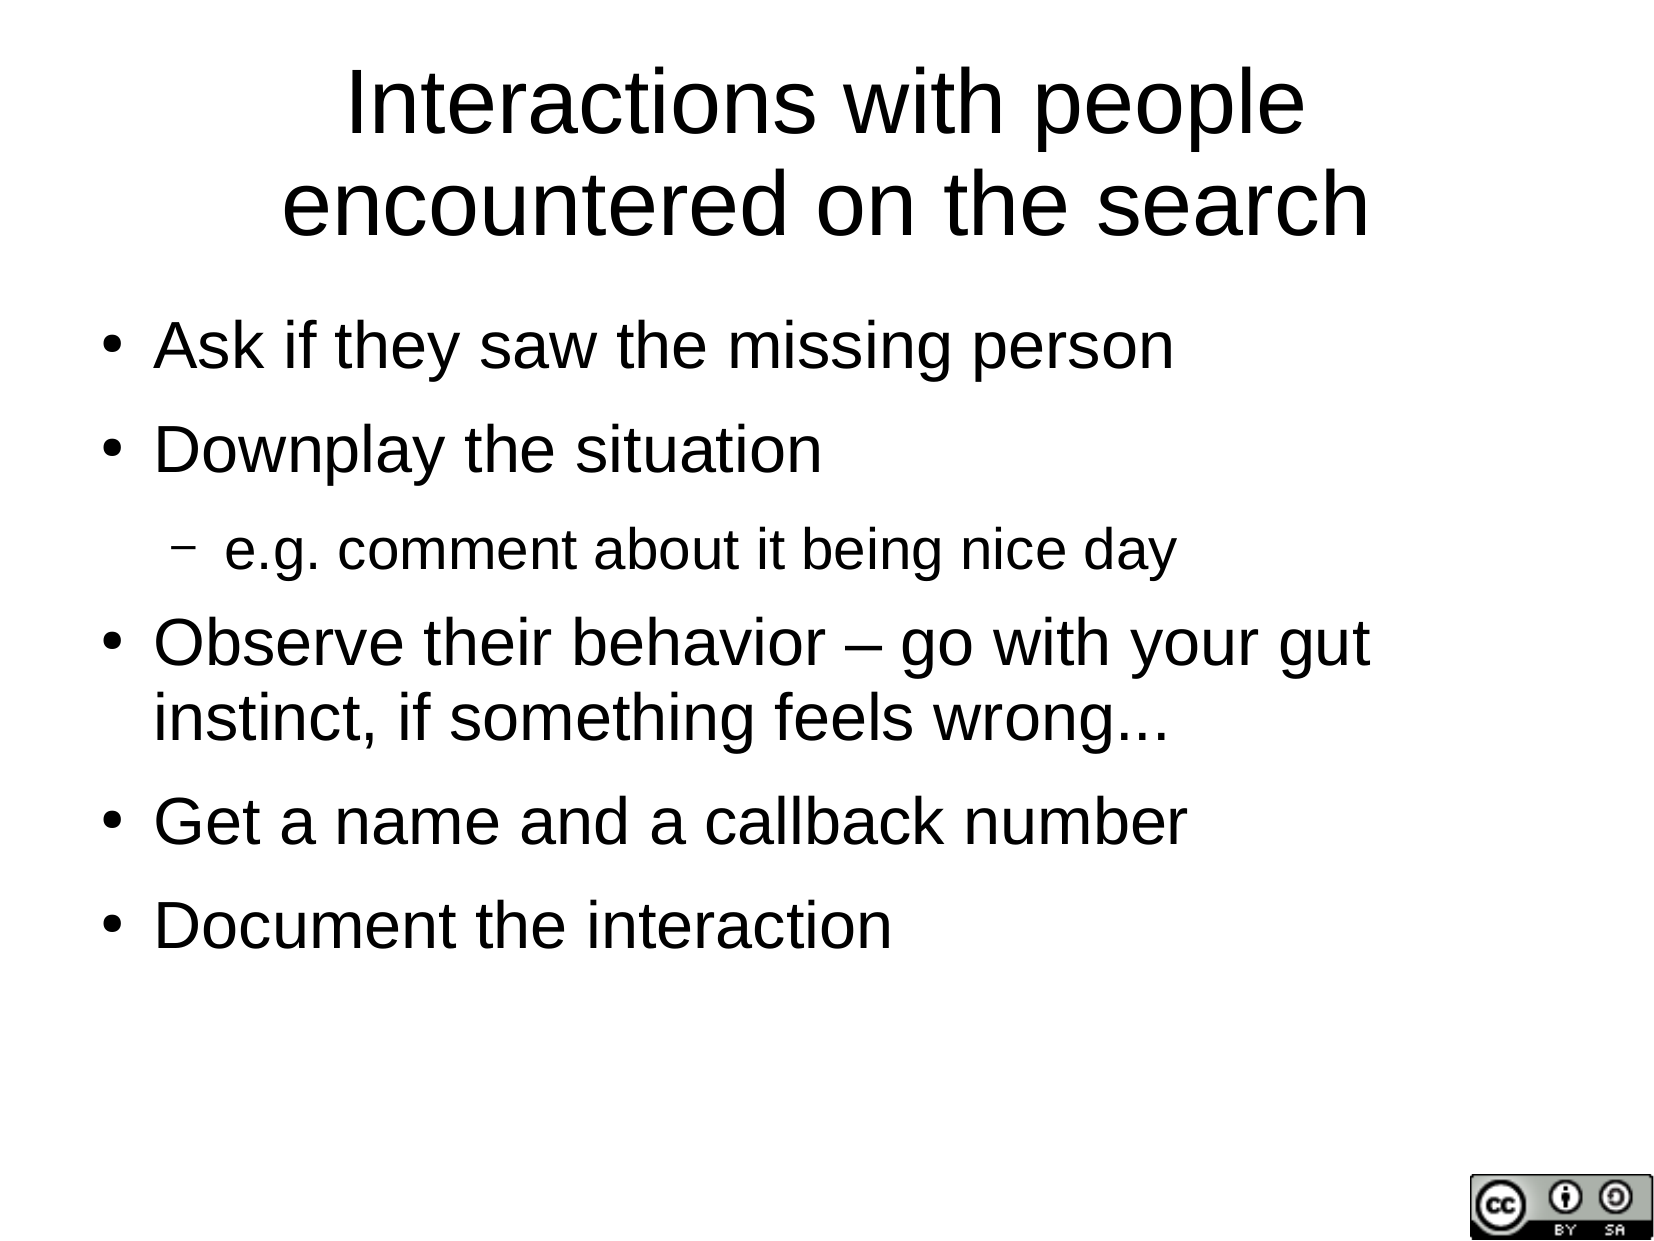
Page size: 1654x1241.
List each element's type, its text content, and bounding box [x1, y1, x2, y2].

title Interactions with people encountered on the search [82, 49, 1571, 257]
list Ask if they saw the missing person Downplay the situation e.g. comment about it being nice day Observe their behavior – go with your gut instinct, if something feels wrong... Get a name and a callback number Document the interaction [82, 307, 1571, 1028]
picture [1470, 1174, 1654, 1240]
